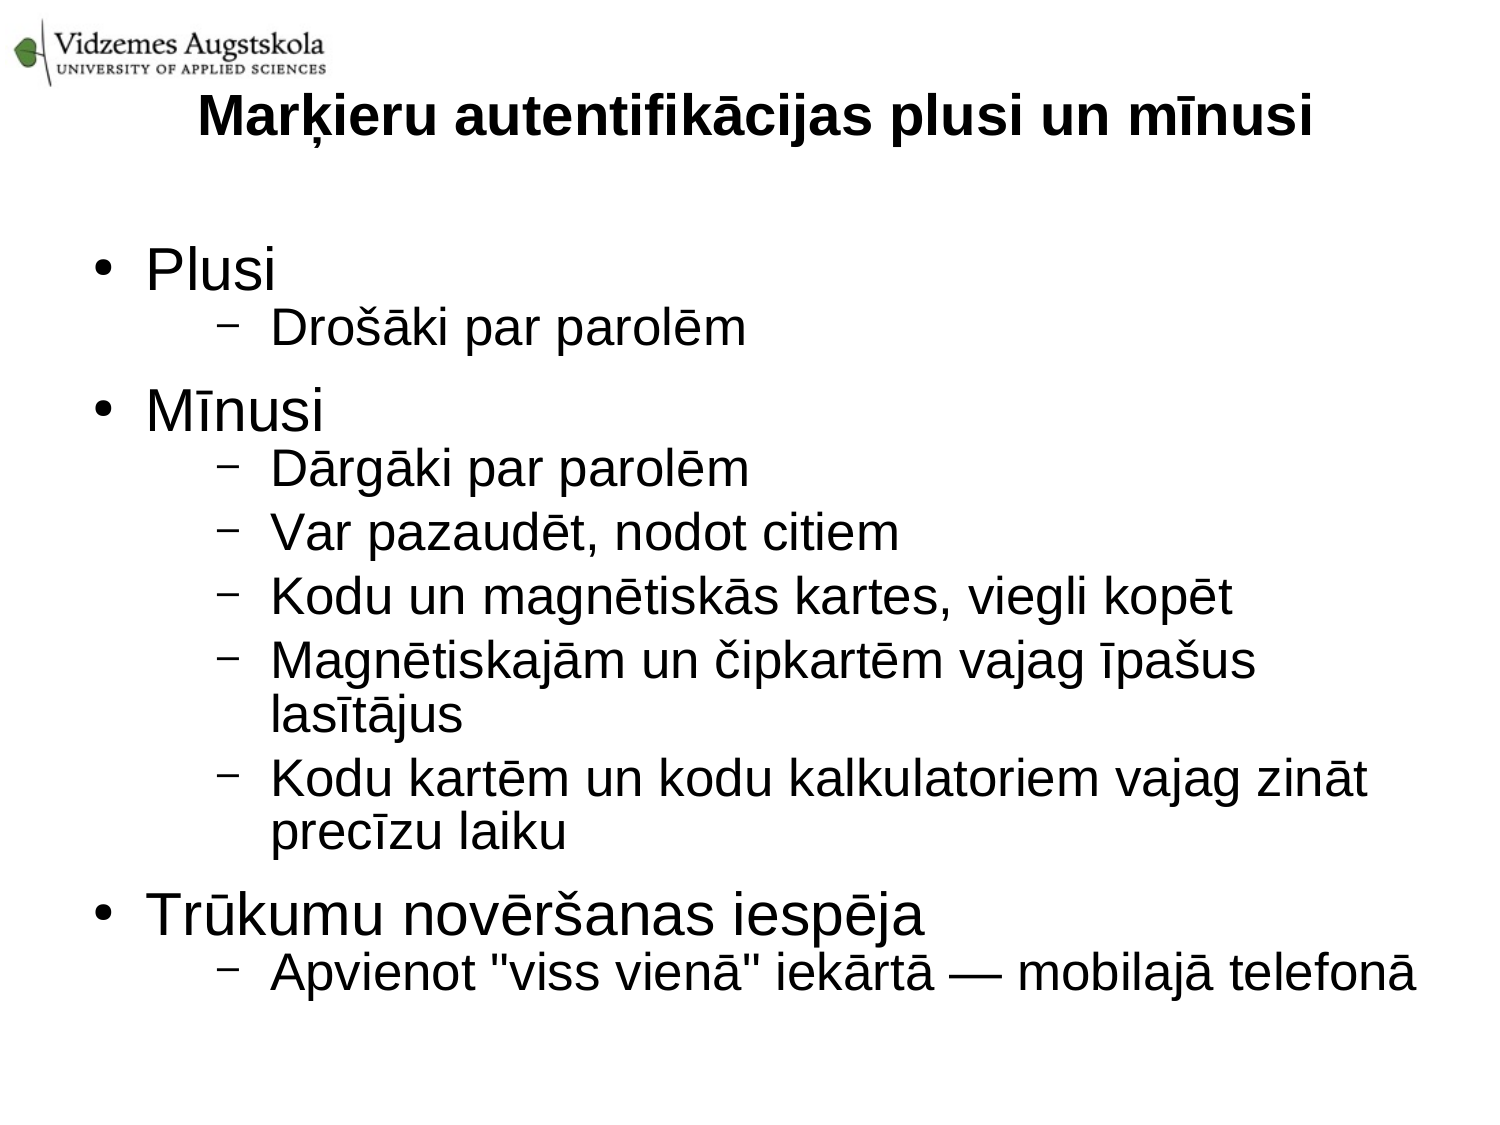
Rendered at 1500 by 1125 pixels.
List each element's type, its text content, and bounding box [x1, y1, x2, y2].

picture [5, 2, 334, 102]
list Plusi Drošāki par parolēm Mīnusi Dārgāki par parolēm Var pazaudēt, nodot citiem Kodu un magnētiskās kartes, viegli kopēt Magnētiskajām un čipkartēm vajag īpašus lasītājus Kodu kartēm un kodu kalkulatoriem vajag zināt precīzu laiku Trūkumu novēršanas iespēja Apvienot "viss vienā" iekārtā — mobilajā telefonā [75, 237, 1426, 1063]
title Marķieru autentifikācijas plusi un mīnusi [70, 84, 1421, 151]
